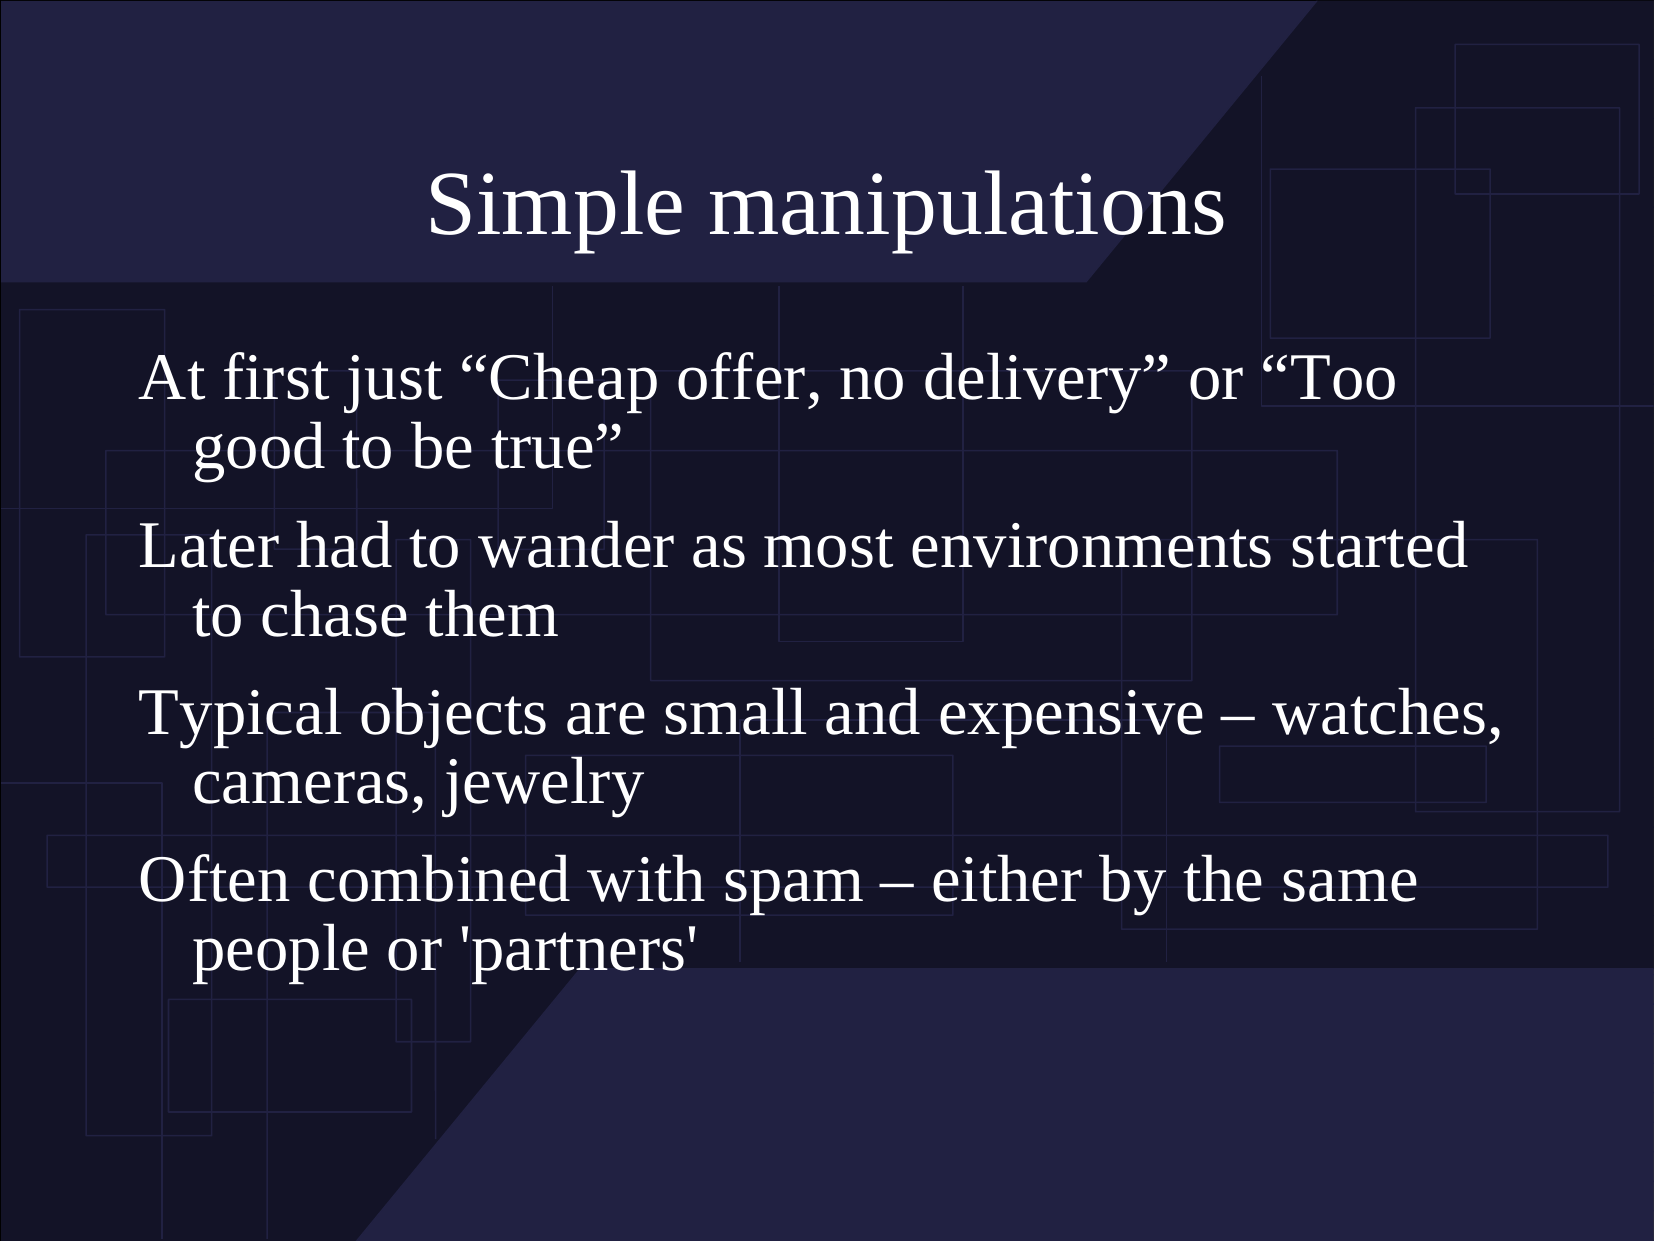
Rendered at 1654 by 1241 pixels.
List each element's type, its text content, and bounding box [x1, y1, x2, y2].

list At first just “Cheap offer, no delivery” or “Too good to be true” Later had to wander as most environments started to chase them Typical objects are small and expensive – watches, cameras, jewelry Often combined with spam – either by the same people or 'partners' [121, 344, 1534, 1127]
title Simple manipulations [121, 102, 1534, 310]
